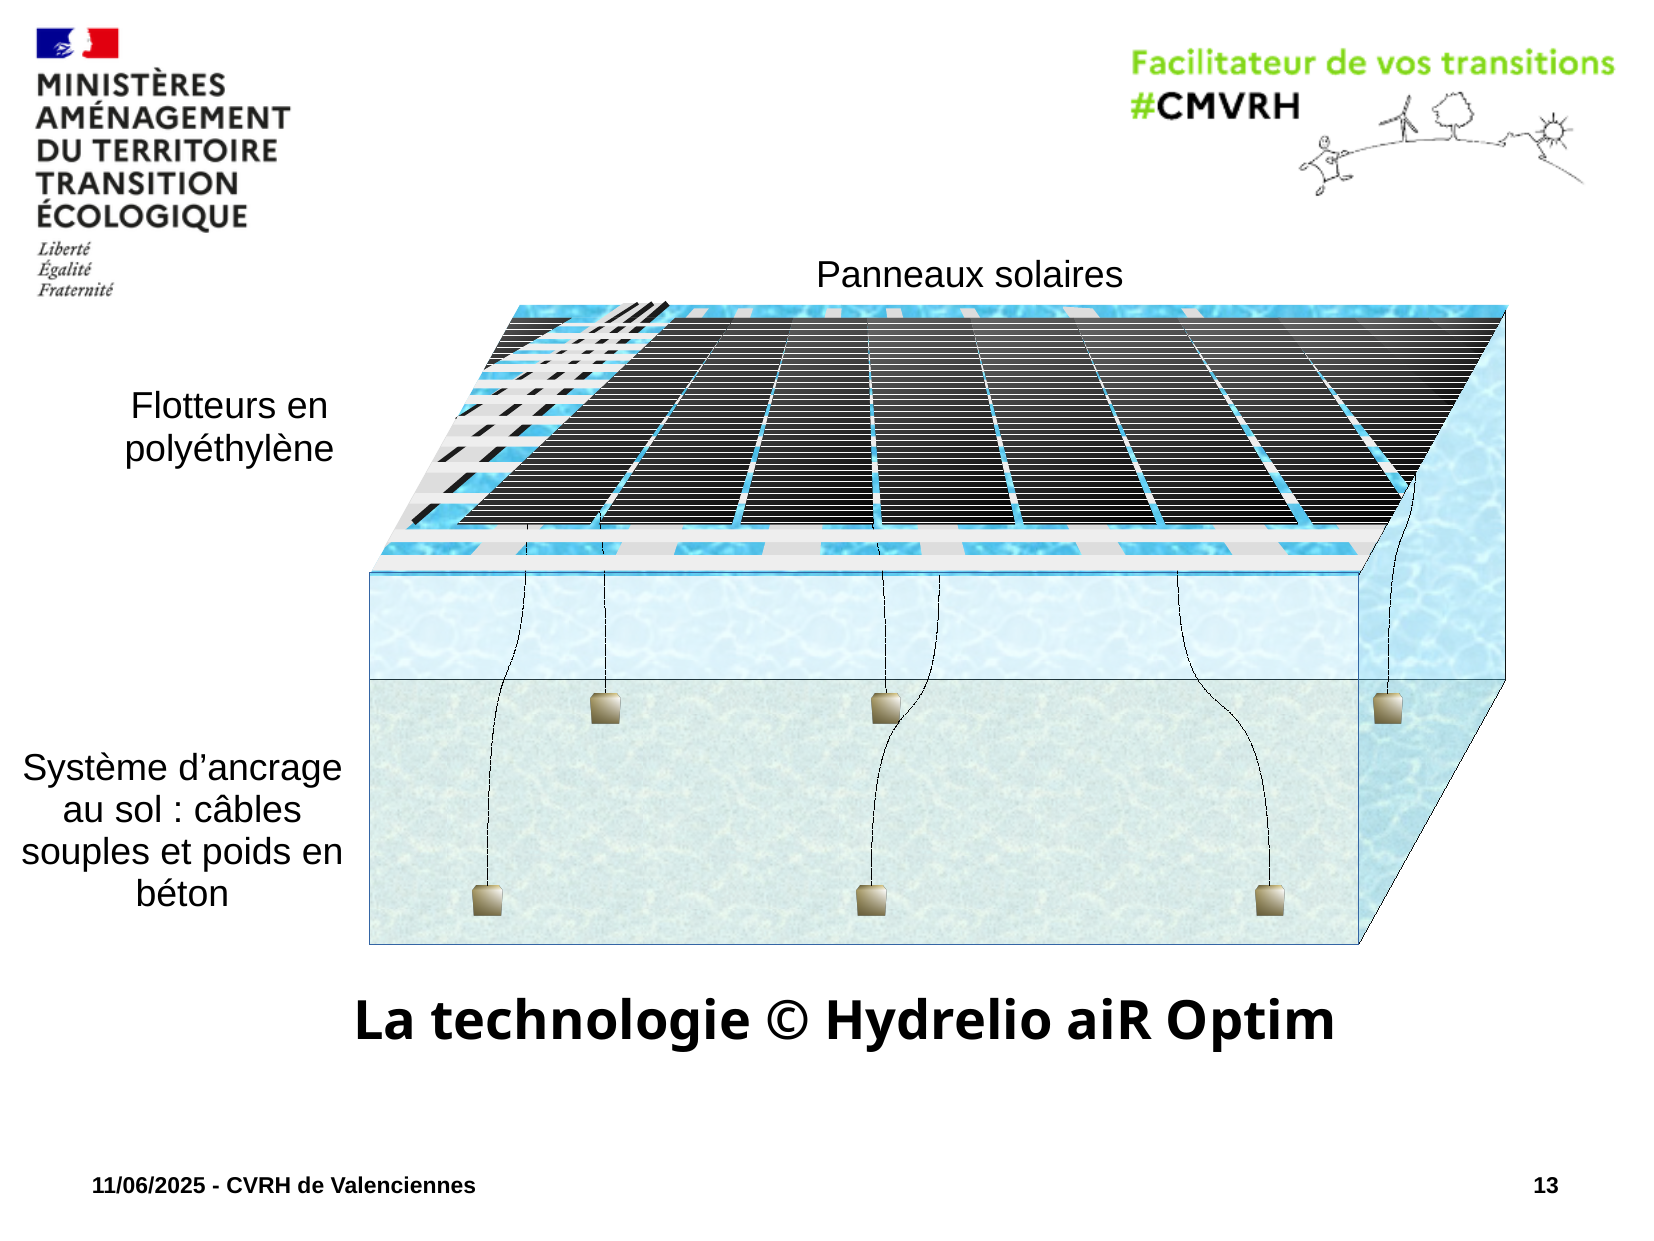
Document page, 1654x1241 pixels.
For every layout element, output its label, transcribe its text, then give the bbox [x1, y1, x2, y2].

text_box 11/06/2025 - CVRH de Valenciennes <numéro> [77, 1165, 1584, 1206]
picture [29, 21, 325, 305]
text_box [369, 303, 1509, 945]
text_box Flotteurs en polyéthylène [45, 377, 414, 477]
text_box La technologie © Hydrelio aiR Optim [332, 974, 1359, 1065]
text_box Système d’ancrage au sol : câbles souples et poids en béton [0, 738, 367, 922]
text_box Panneaux solaires [785, 246, 1155, 304]
picture [1122, 39, 1625, 207]
